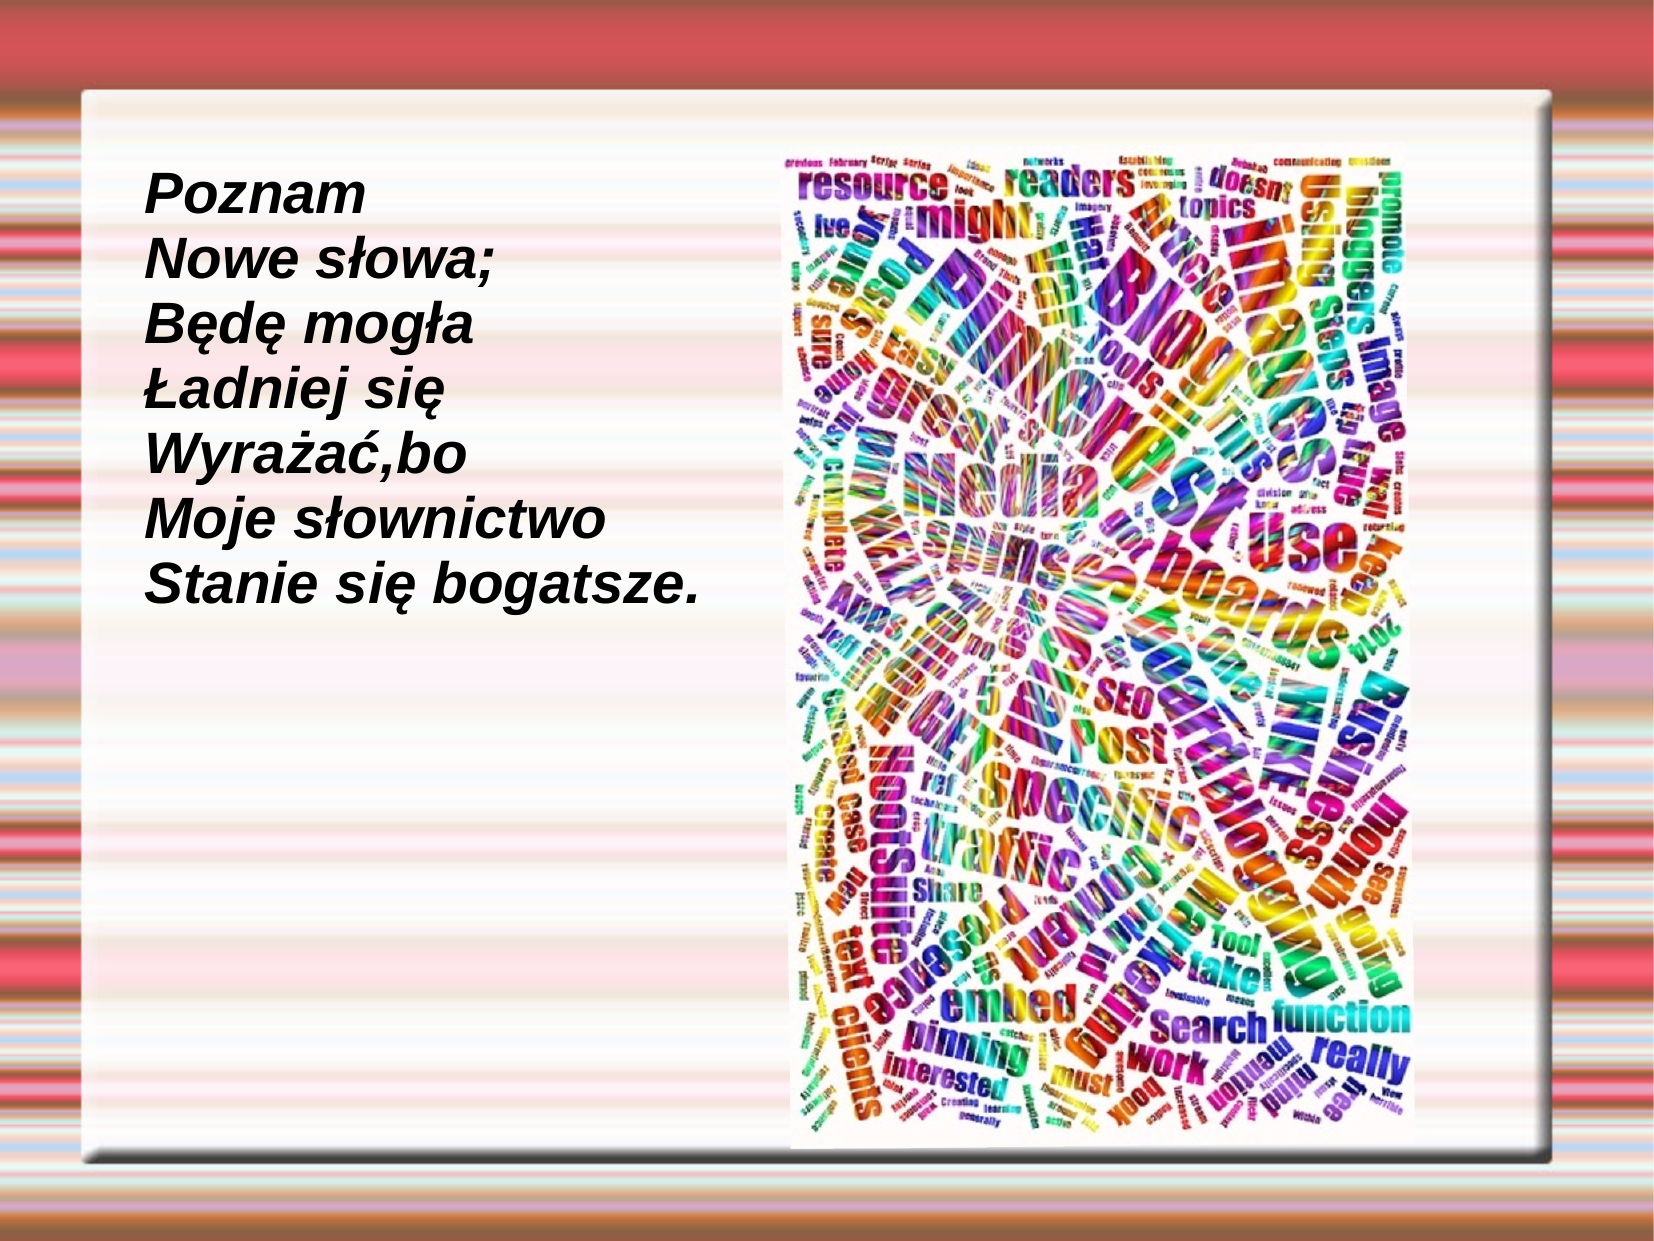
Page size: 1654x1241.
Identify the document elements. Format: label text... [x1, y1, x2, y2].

picture [779, 141, 1415, 1149]
text_box Poznam Nowe słowa; Będę mogła Ładniej się Wyrażać,bo Moje słownictwo Stanie się bogatsze. [129, 153, 784, 633]
